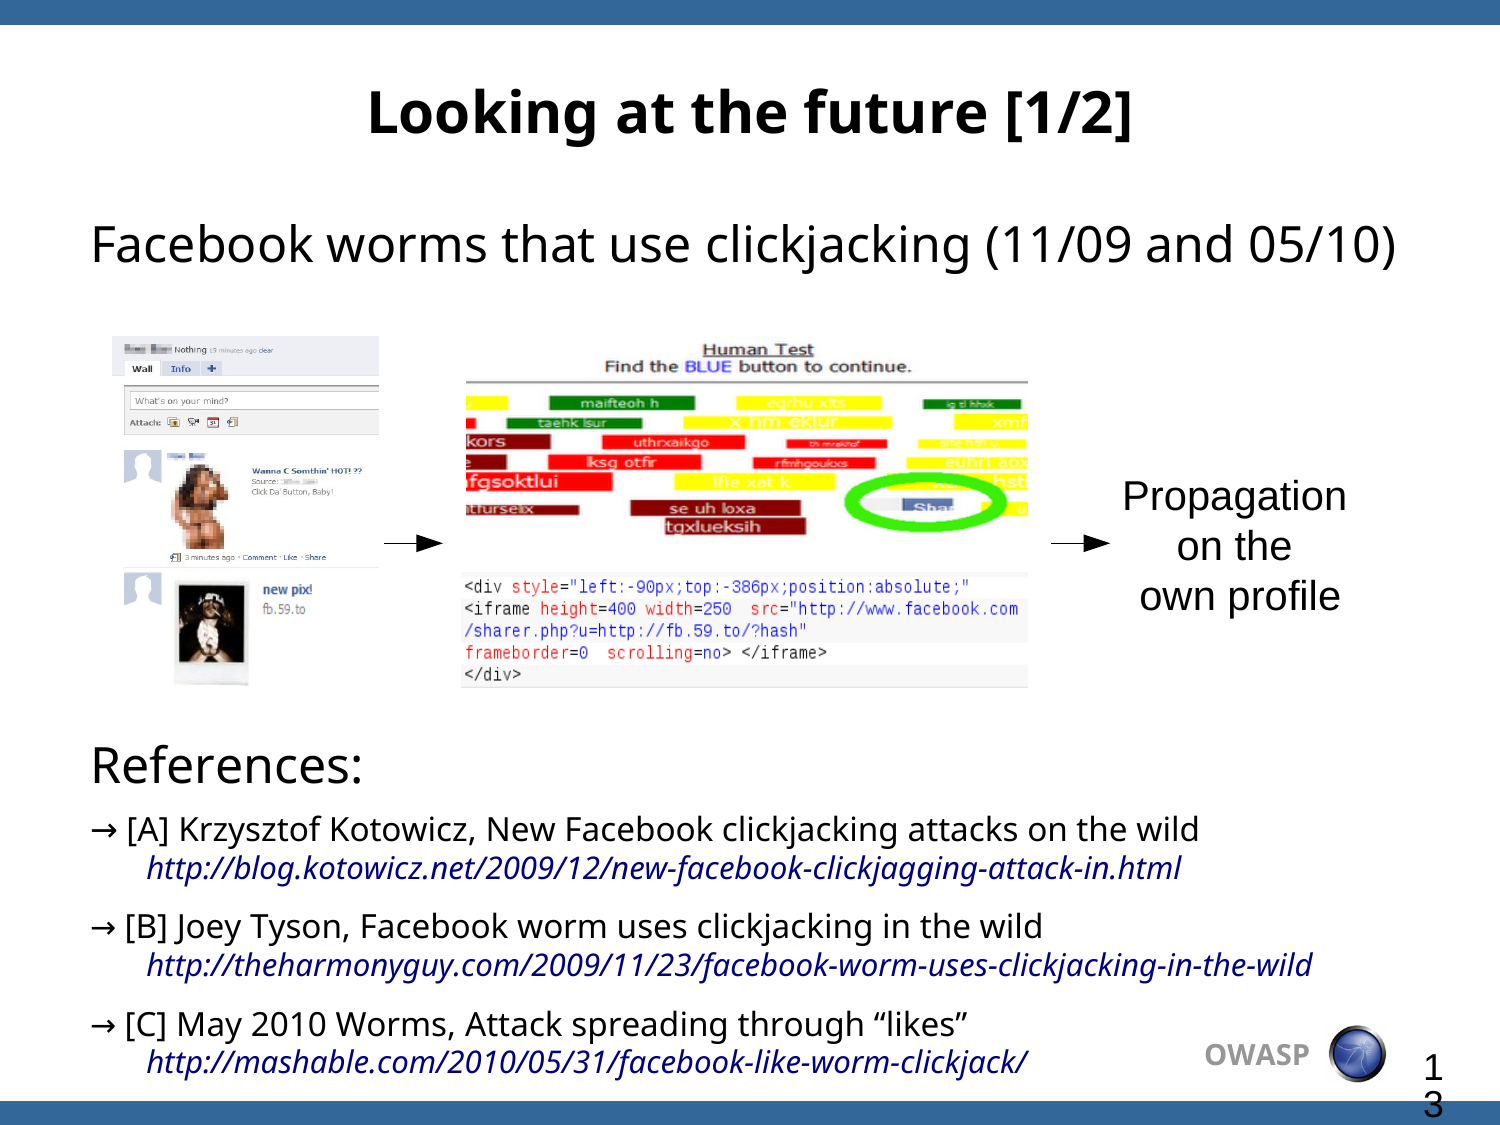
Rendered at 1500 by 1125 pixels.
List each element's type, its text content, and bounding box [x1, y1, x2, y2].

picture [461, 307, 1028, 688]
list Facebook worms that use clickjacking (11/09 and 05/10) References: → [A] Krzysztof Kotowicz, New Facebook clickjacking attacks on the wildhttp://blog.kotowicz.net/2009/12/new-facebook-clickjagging-attack-in.html → [B] Joey Tyson, Facebook worm uses clickjacking in the wildhttp://theharmonyguy.com/2009/11/23/facebook-worm-uses-clickjacking-in-the-wild → [C] May 2010 Worms, Attack spreading through “likes”http://mashable.com/2010/05/31/facebook-like-worm-clickjack/ [75, 204, 1426, 1125]
text_box Propagation on the own profile [1107, 461, 1374, 627]
picture [112, 336, 379, 691]
title Looking at the future [1/2] [75, 24, 1425, 196]
